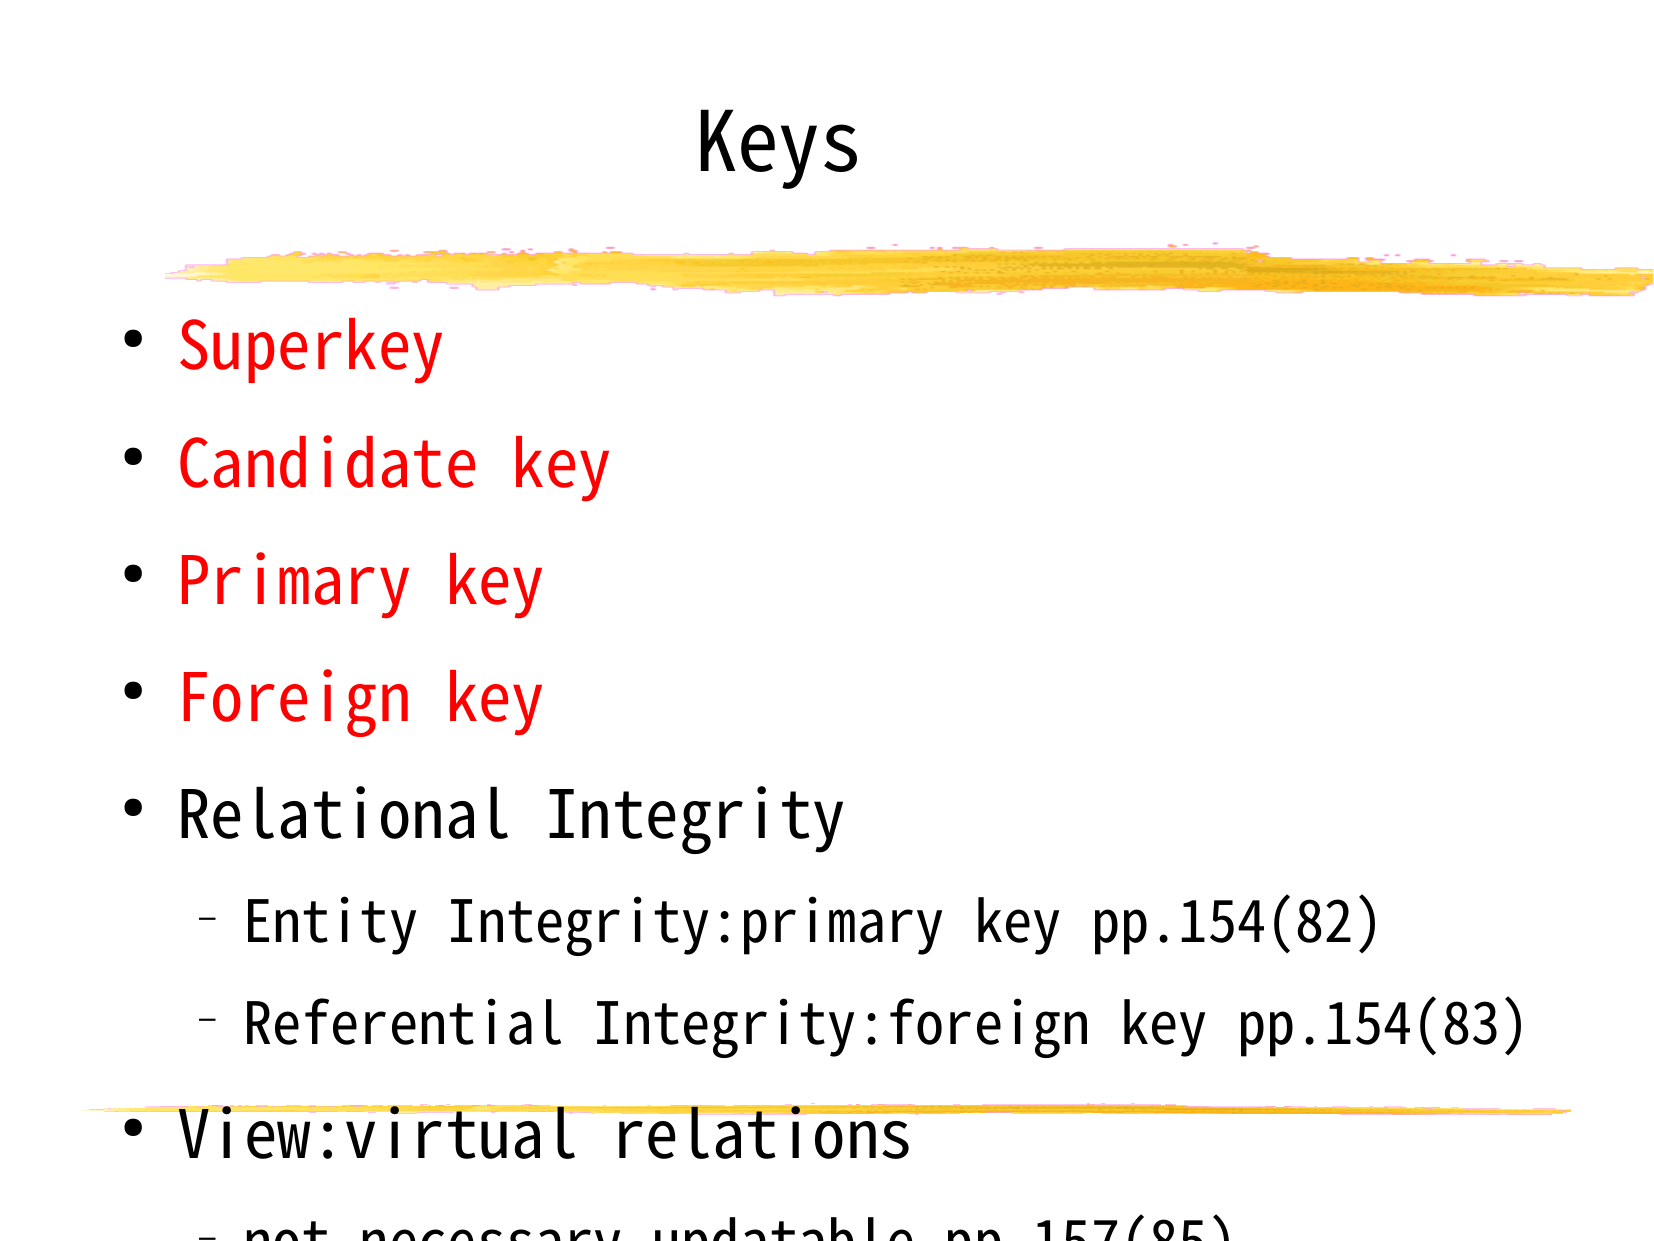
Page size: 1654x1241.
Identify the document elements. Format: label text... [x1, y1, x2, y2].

title Keys [76, 28, 1482, 235]
picture [165, 237, 1654, 308]
list Superkey Candidate key Primary key Foreign key Relational Integrity Entity Integrity:primary key pp.154(82) Referential Integrity:foreign key pp.154(83) View:virtual relations not necessary updatable pp.157(85) [121, 286, 1571, 1035]
picture [82, 1102, 1571, 1117]
